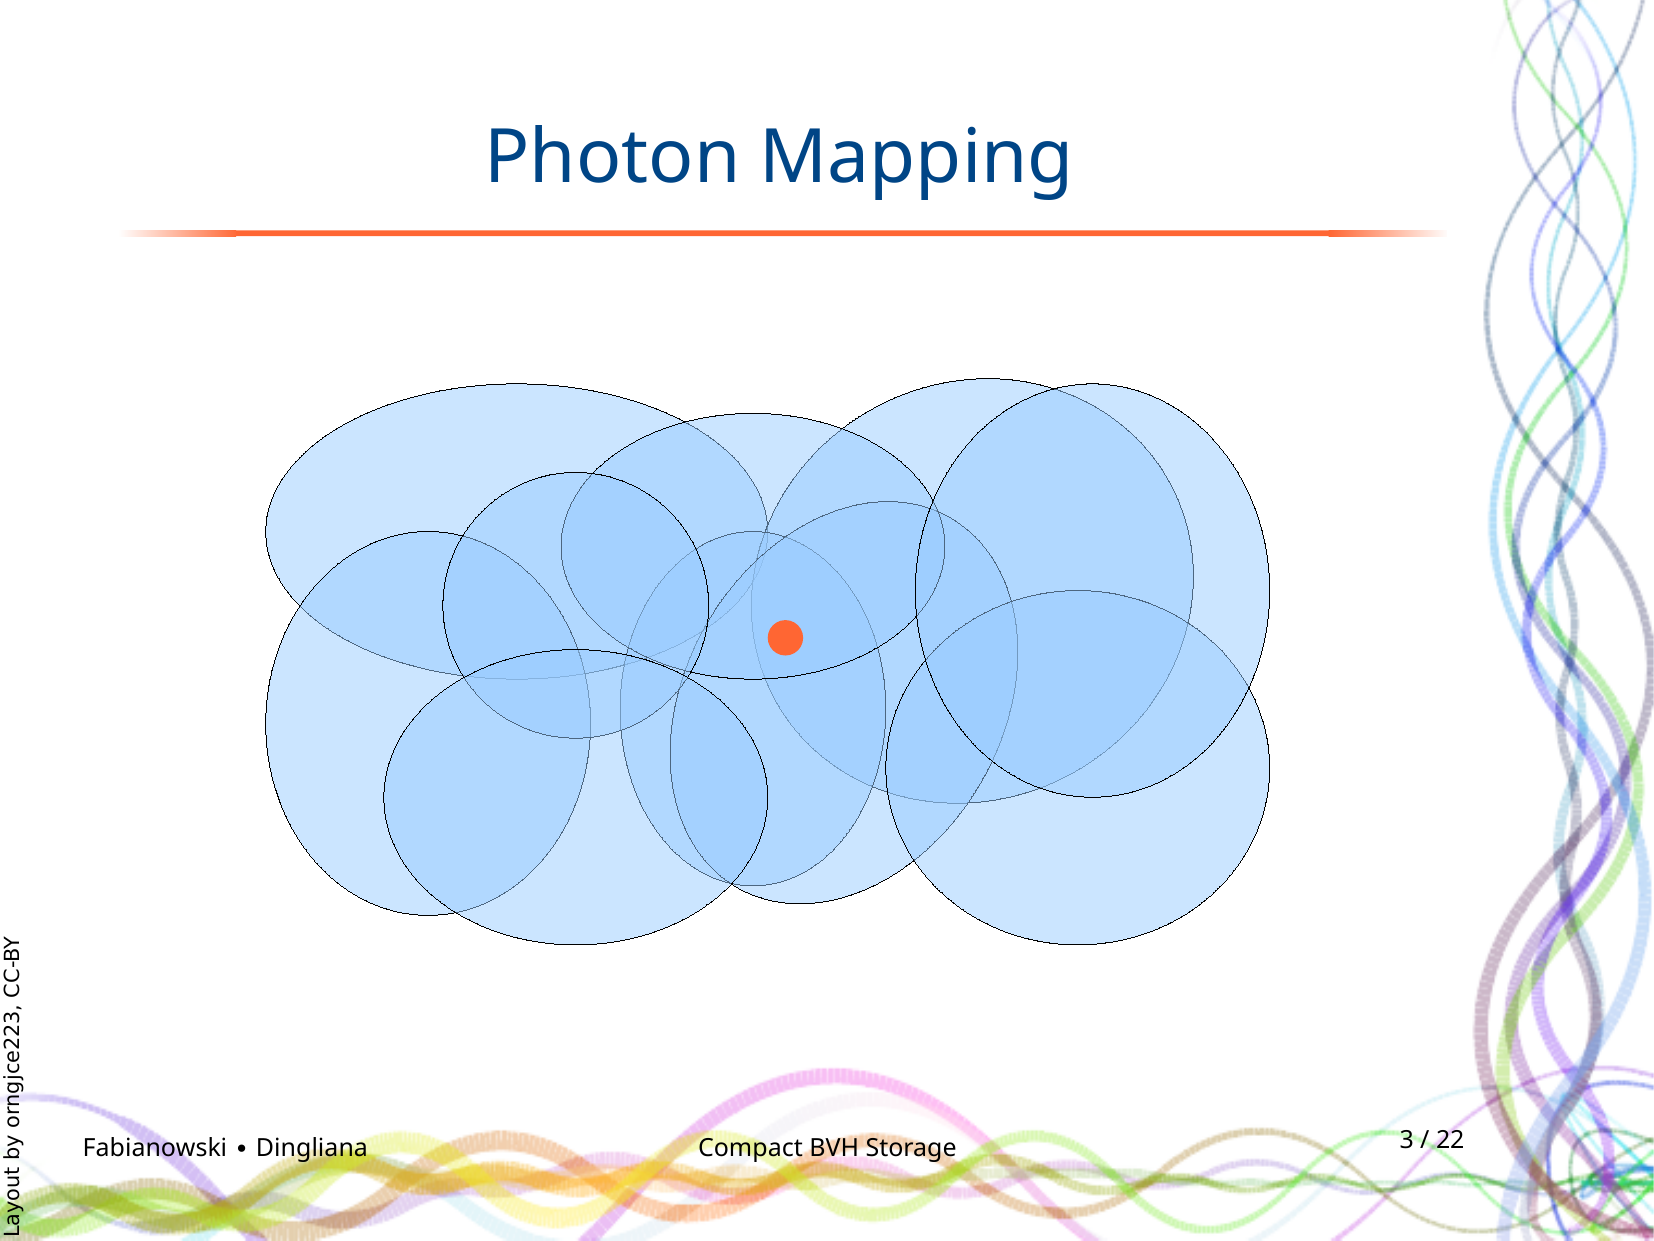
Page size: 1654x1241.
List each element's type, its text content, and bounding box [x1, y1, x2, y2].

title Photon Mapping [82, 56, 1477, 250]
text_box [265, 378, 1270, 945]
picture [0, 0, 1654, 1241]
text_box 3 / 22 [1346, 1122, 1477, 1153]
